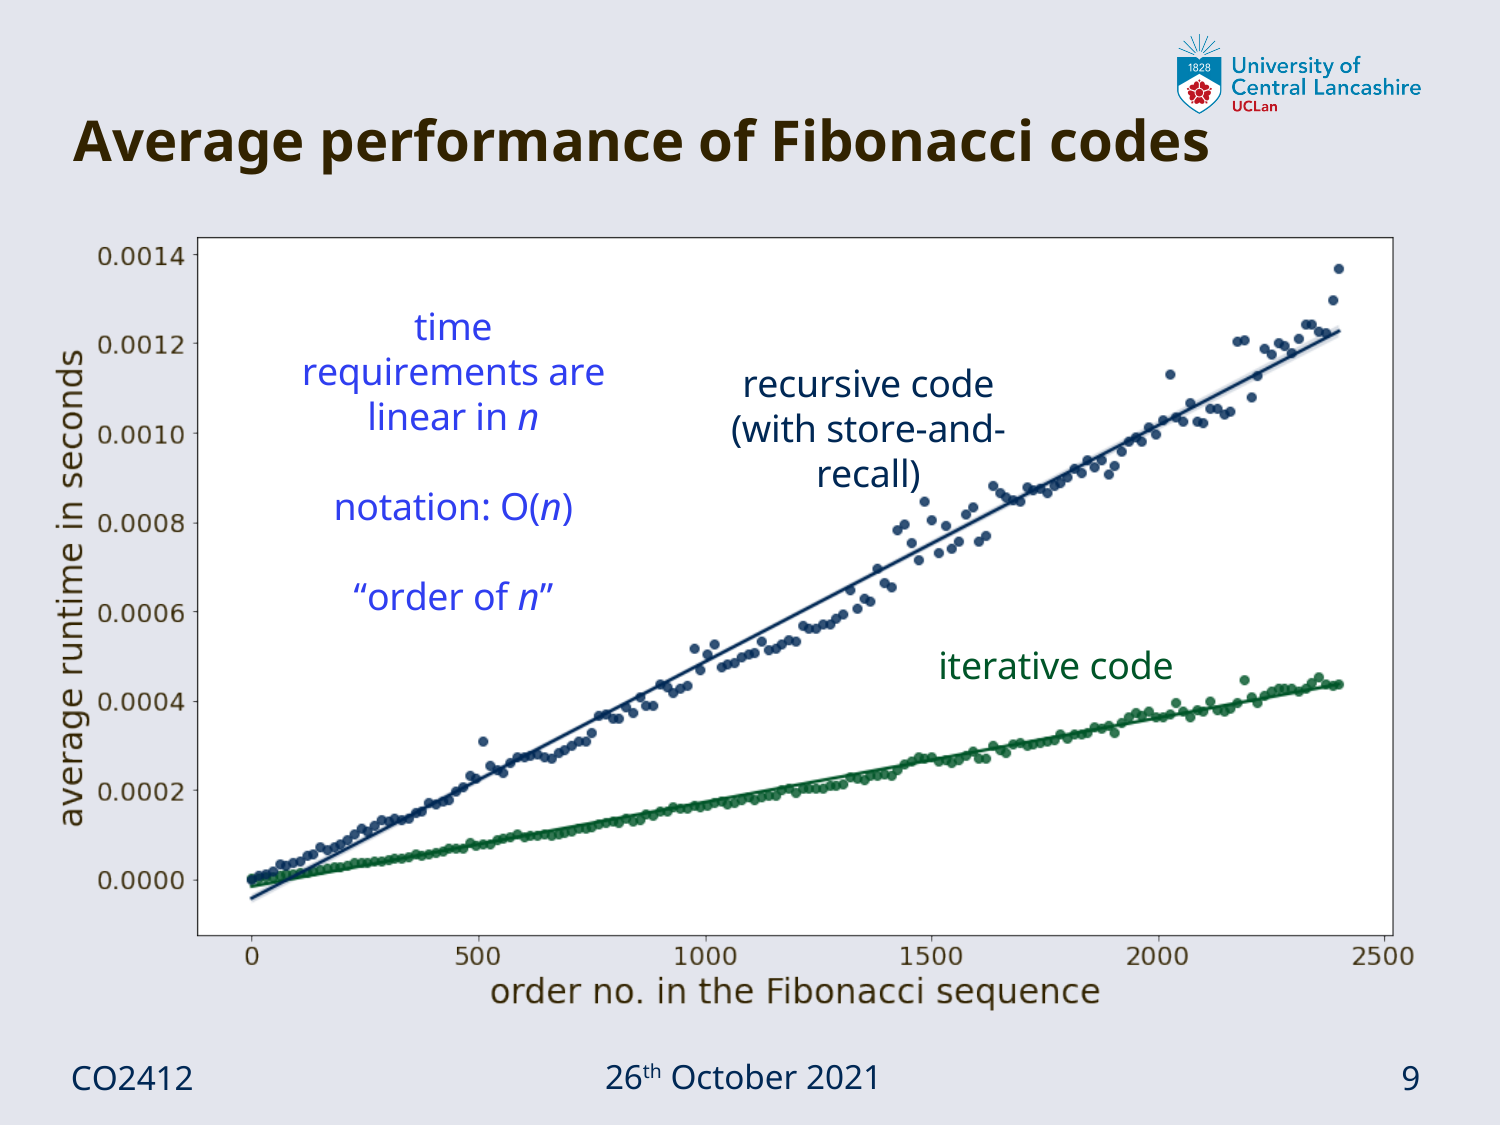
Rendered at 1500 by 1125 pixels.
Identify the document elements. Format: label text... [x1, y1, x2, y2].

text_box recursive code (with store-and-recall) [669, 352, 1068, 458]
picture [1177, 34, 1421, 93]
picture [47, 227, 1427, 1022]
title Average performance of Fibonacci codes [58, 93, 1475, 186]
text_box iterative code [907, 634, 1205, 699]
text_box time requirements are linear in n notation: O(n) “order of n” [276, 295, 630, 581]
